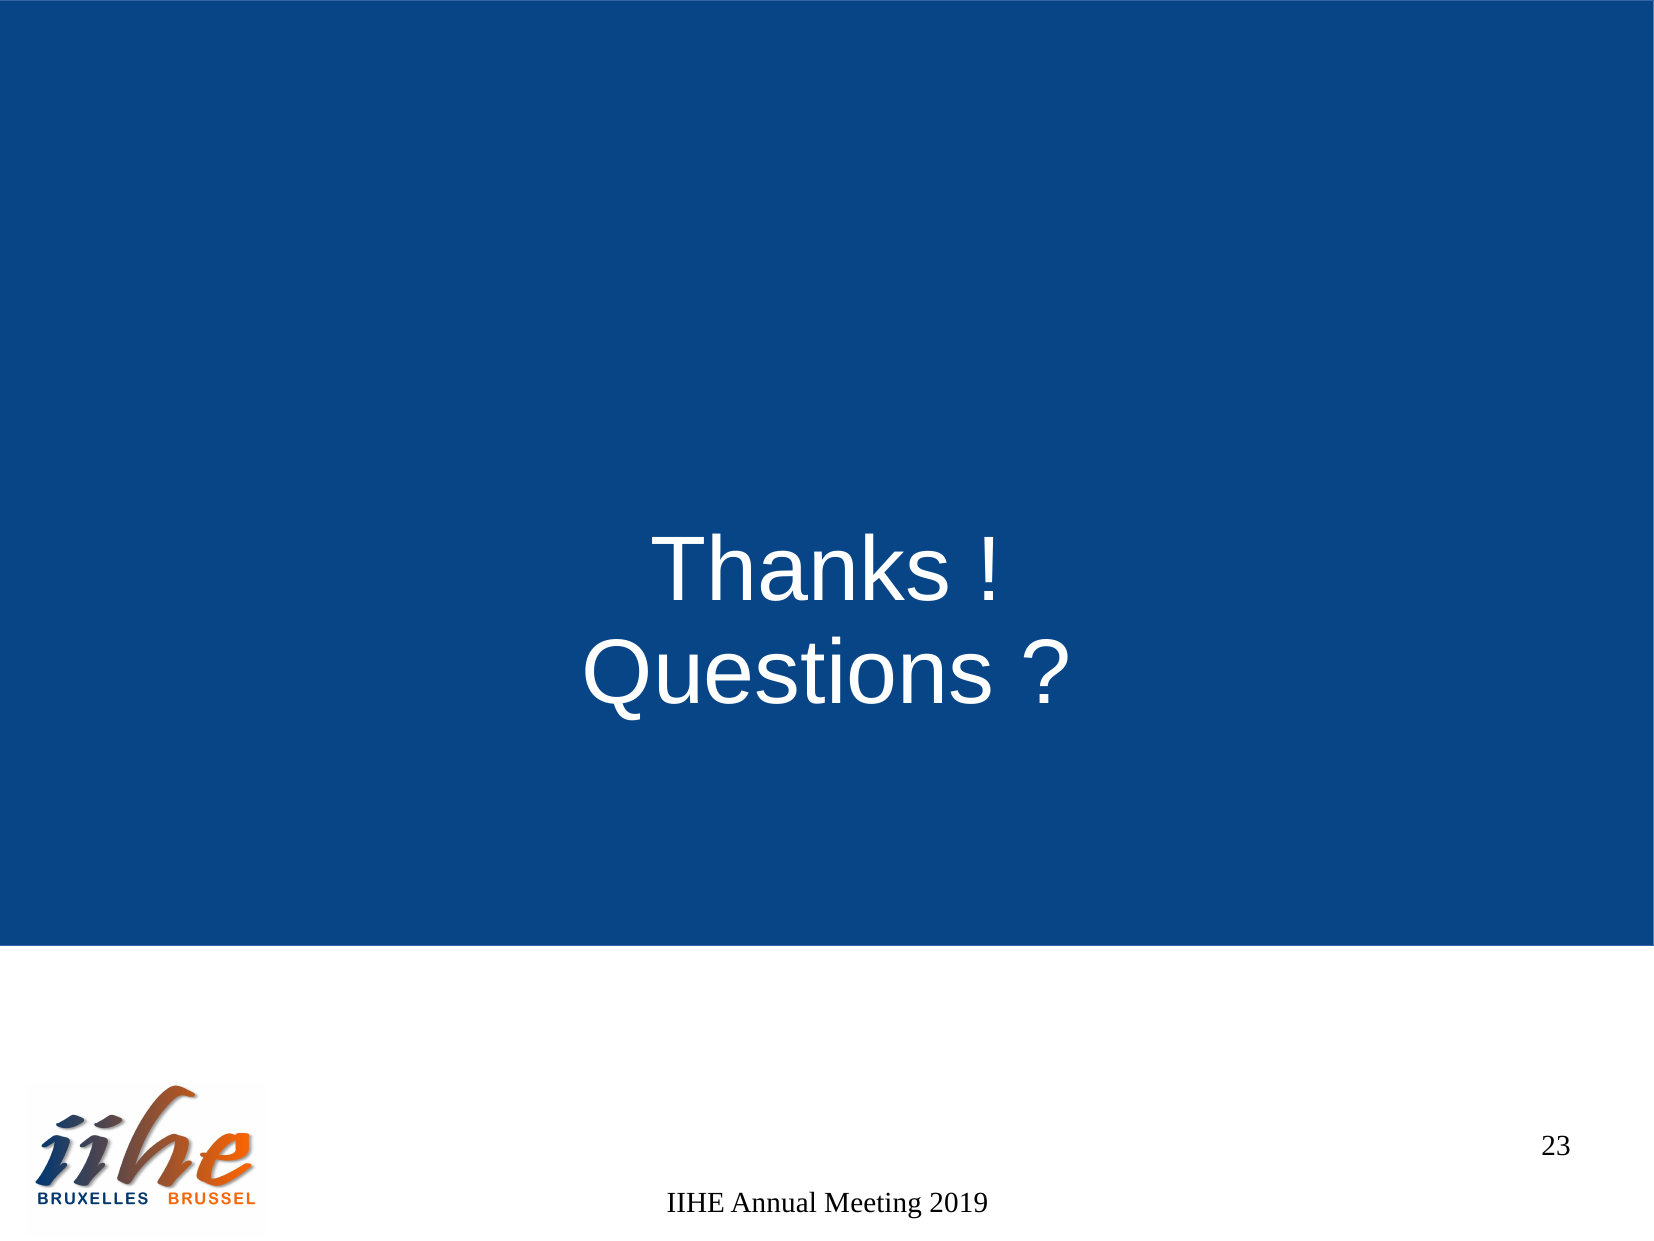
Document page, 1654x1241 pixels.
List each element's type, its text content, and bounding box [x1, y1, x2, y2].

picture [27, 1084, 267, 1236]
title Thanks ! Questions ? [82, 516, 1571, 724]
